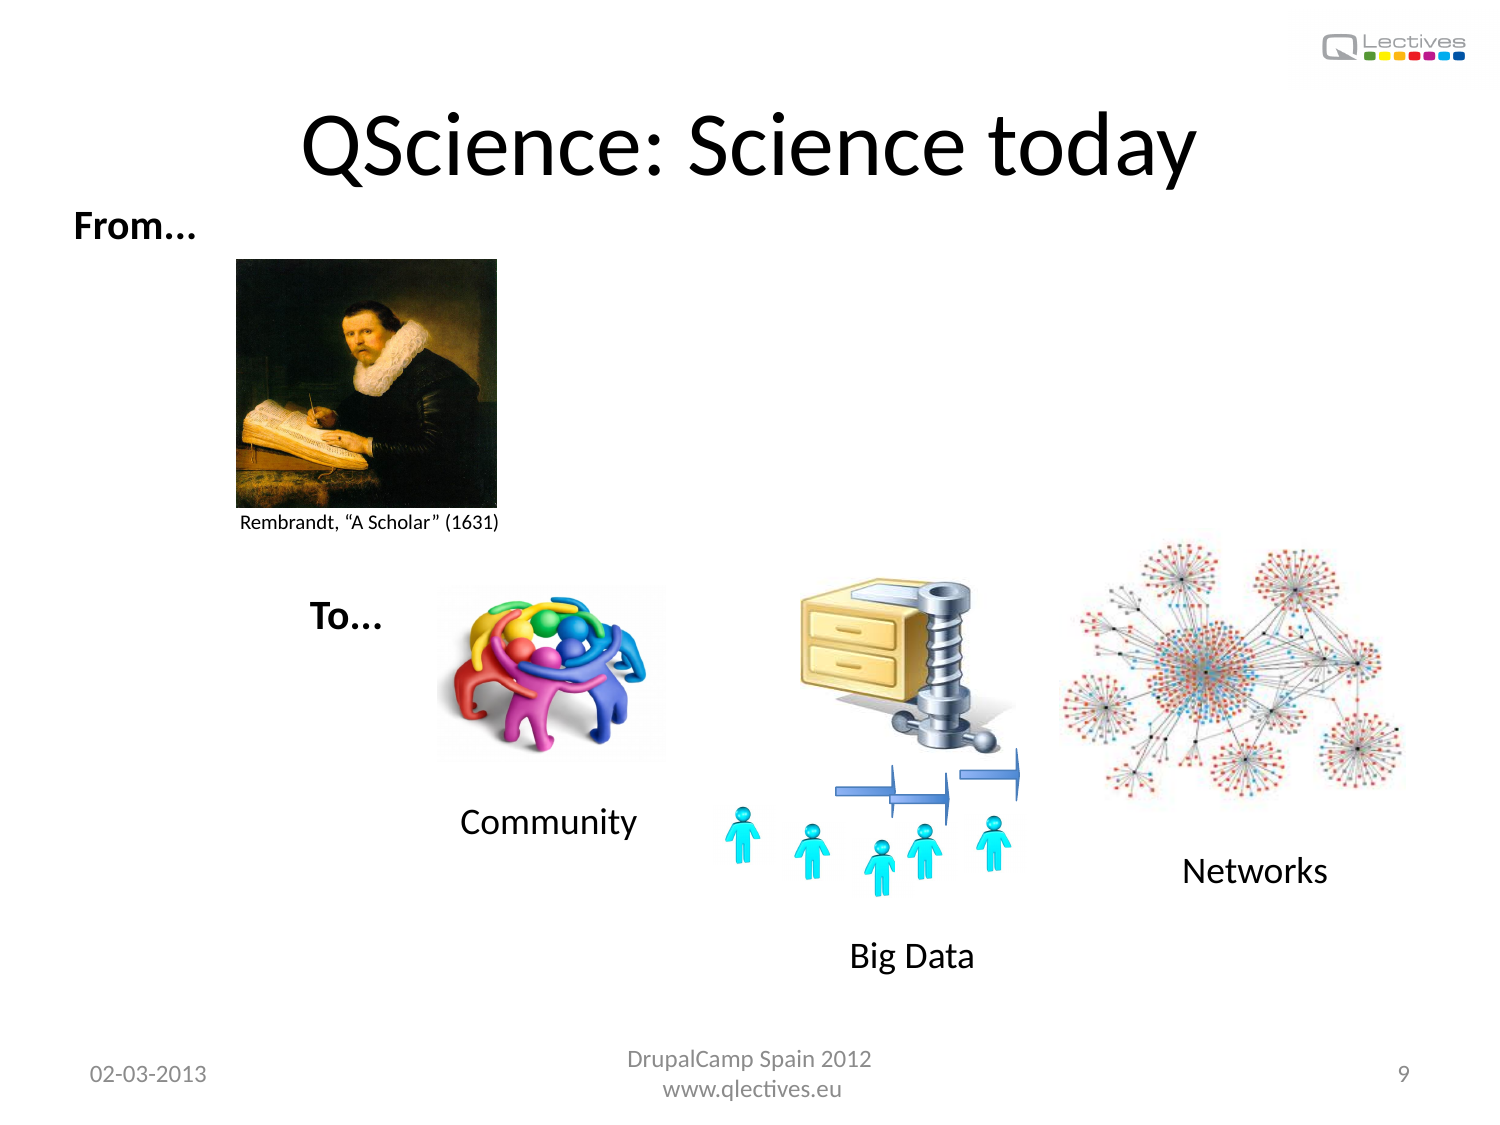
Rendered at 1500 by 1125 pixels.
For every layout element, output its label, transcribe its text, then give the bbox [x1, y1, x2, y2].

text_box 02-03-2013 [74, 1042, 425, 1103]
picture [1288, 9, 1500, 90]
text_box [960, 748, 1020, 801]
text_box QScience: Science today [75, 45, 1425, 233]
text_box [835, 765, 949, 826]
picture [852, 822, 958, 898]
picture [713, 805, 776, 865]
picture [236, 259, 497, 506]
picture [782, 822, 846, 881]
text_box Big Data [834, 923, 976, 969]
picture [1059, 528, 1406, 814]
picture [437, 585, 666, 762]
text_box From... [23, 200, 272, 265]
text_box Networks [1167, 838, 1310, 878]
text_box Community [445, 789, 617, 829]
text_box DrupalCamp Spain 2012 www.qlectives.eu [512, 1042, 988, 1103]
picture [964, 814, 1027, 873]
picture [800, 561, 1016, 765]
text_box <number> [1074, 1042, 1425, 1103]
text_box To... [259, 590, 427, 654]
text_box Rembrandt, “A Scholar” (1631) [165, 506, 583, 546]
